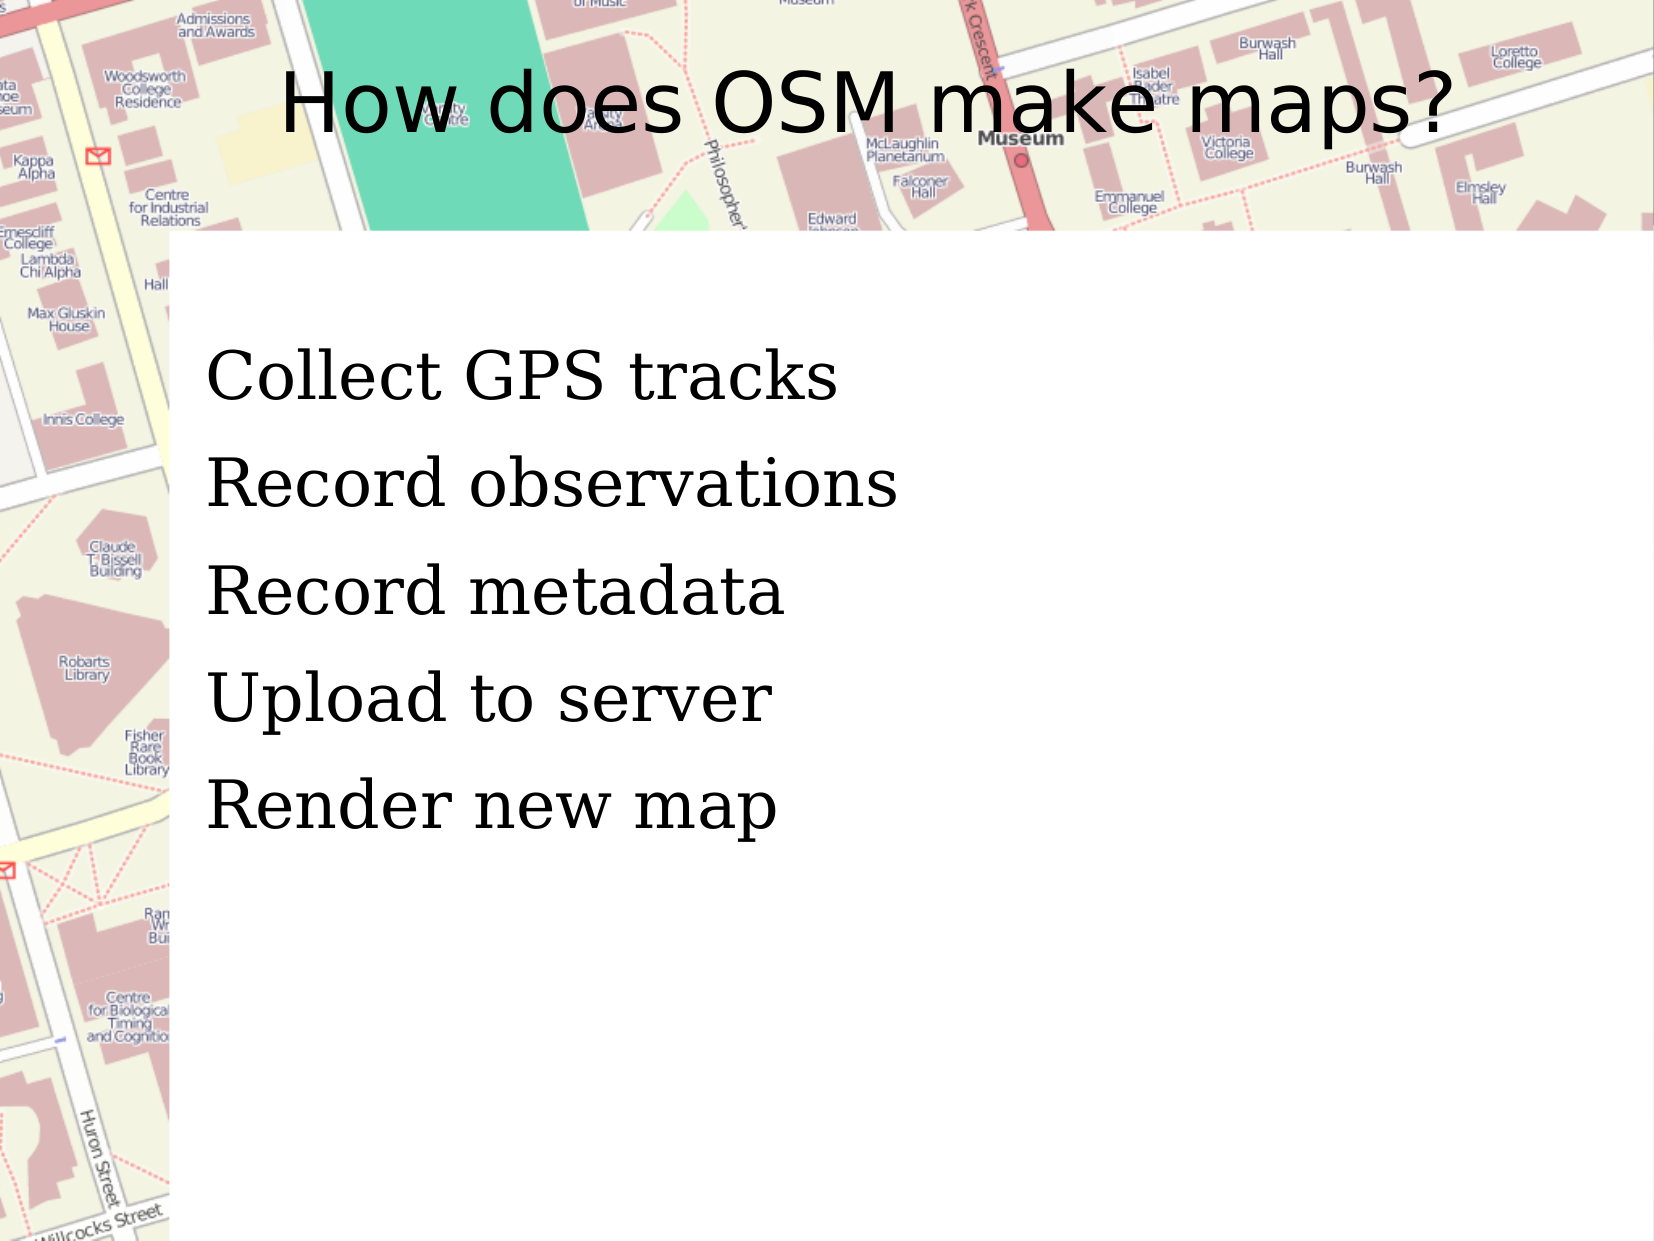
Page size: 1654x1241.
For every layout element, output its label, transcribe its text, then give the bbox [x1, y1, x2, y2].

list Collect GPS tracks Record observations Record metadata Upload to server Render new map [187, 337, 1538, 1013]
picture [0, 0, 1654, 1241]
title How does OSM make maps? [124, 0, 1613, 208]
